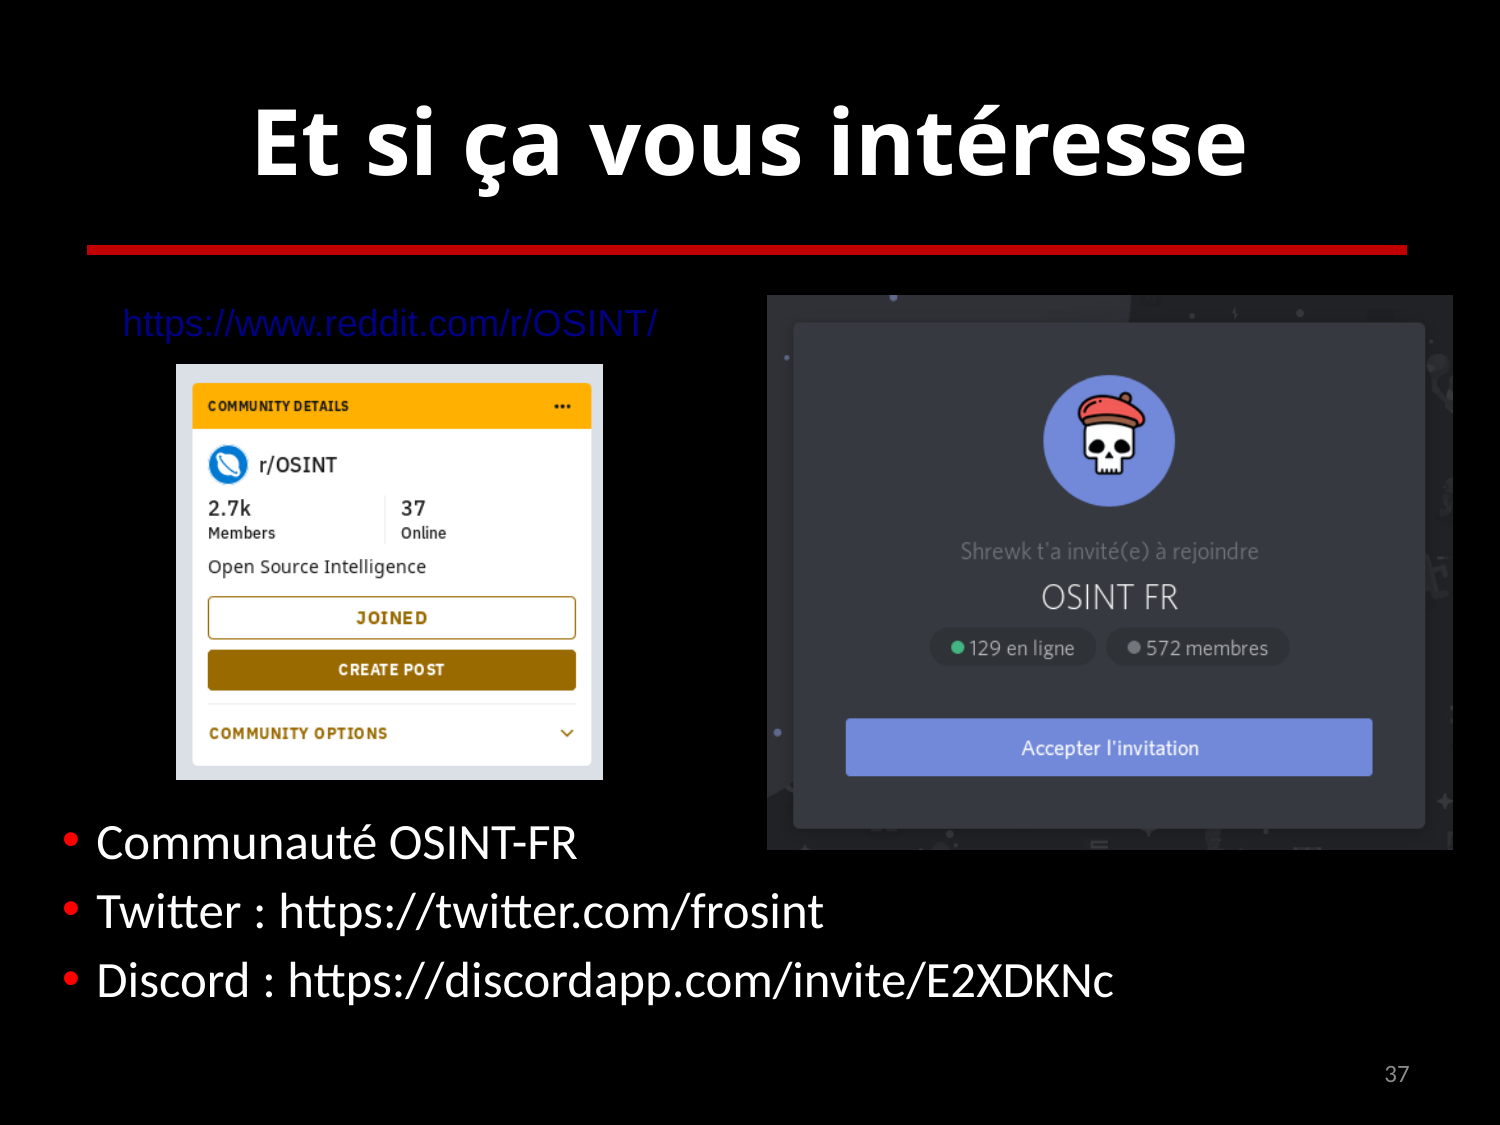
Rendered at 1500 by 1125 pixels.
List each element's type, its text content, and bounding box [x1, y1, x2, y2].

picture [767, 295, 1453, 851]
slide_number <numéro> [1074, 1042, 1425, 1103]
picture [176, 364, 603, 780]
list Communauté OSINT-FR Twitter : https://twitter.com/frosint Discord : https://discordapp.com/invite/E2XDKNc [47, 403, 1398, 1125]
title Et si ça vous intéresse [75, 45, 1425, 233]
text_box https://www.reddit.com/r/OSINT/ [107, 295, 674, 413]
